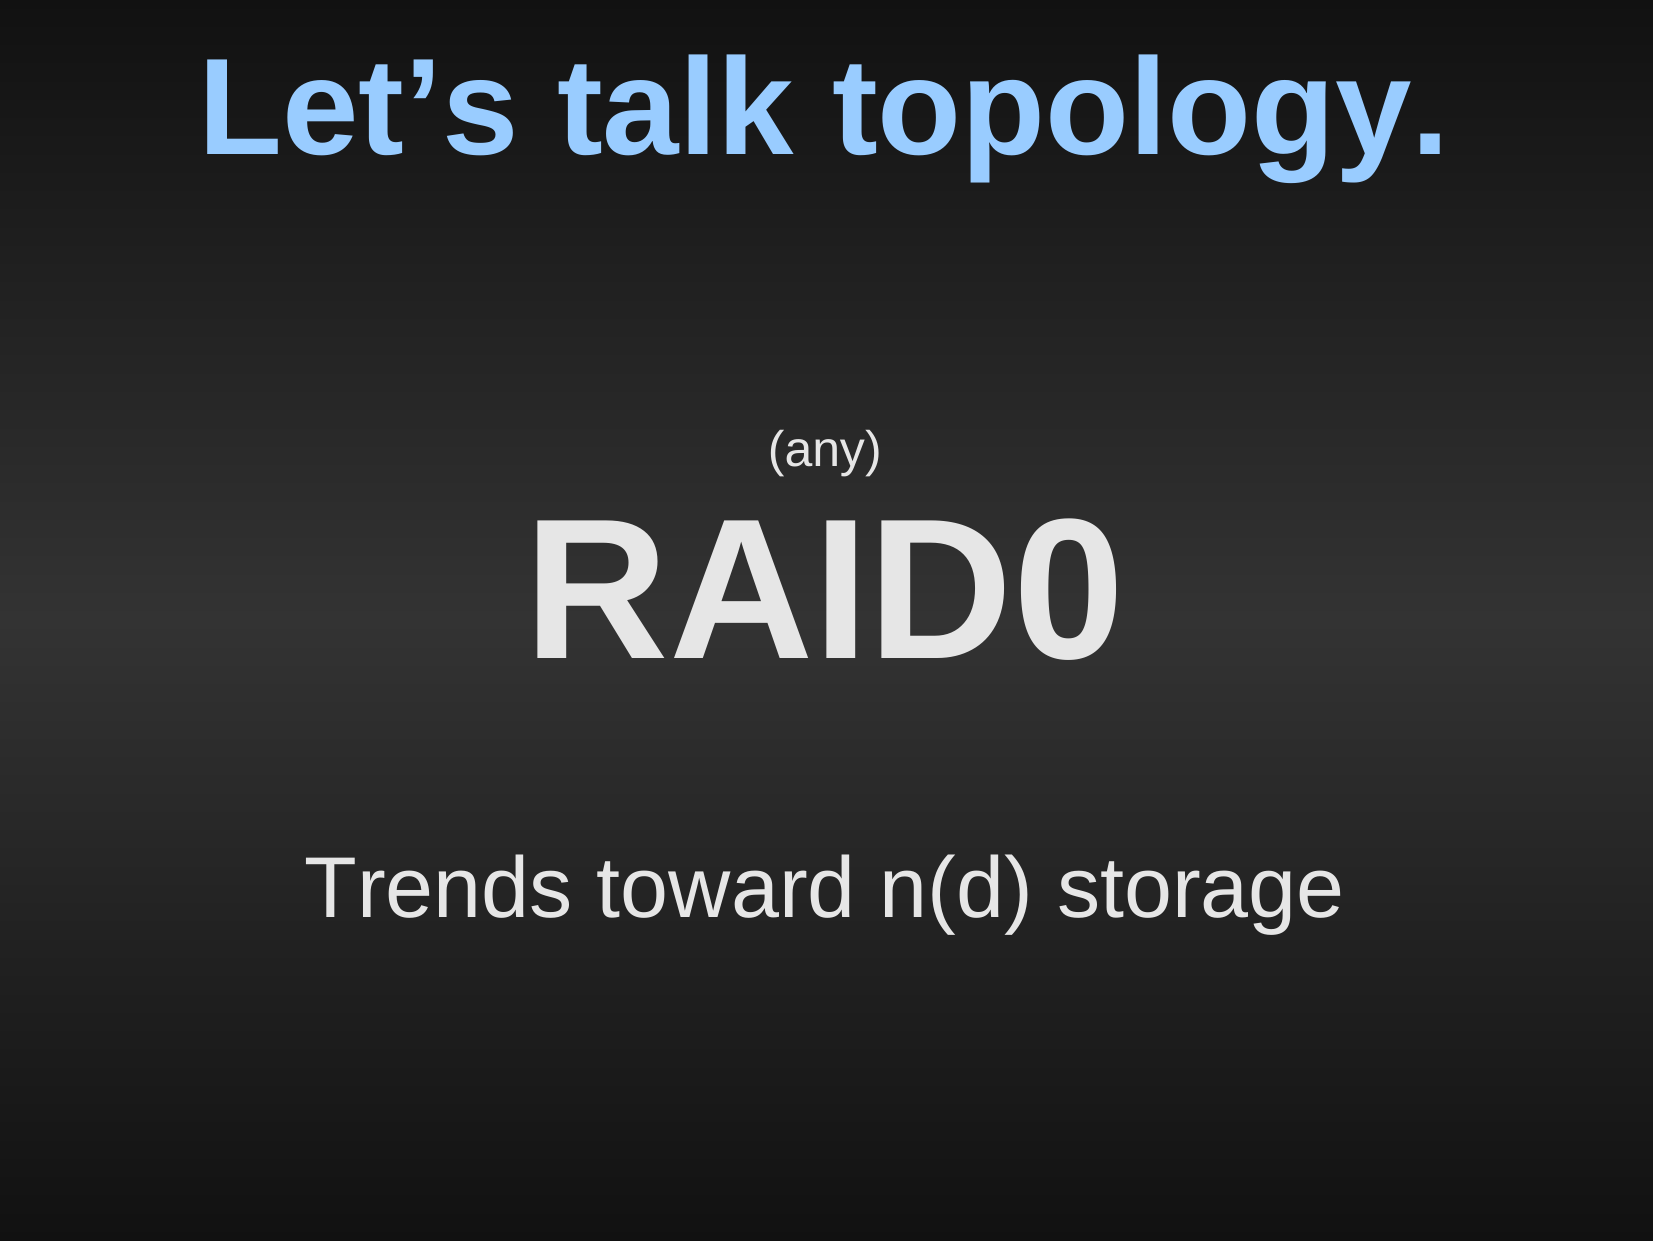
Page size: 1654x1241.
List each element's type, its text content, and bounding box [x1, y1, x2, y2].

title Let’s talk topology. [0, 2, 1651, 211]
title (any) RAID0 Trends toward n(d) storage [0, 212, 1651, 1241]
